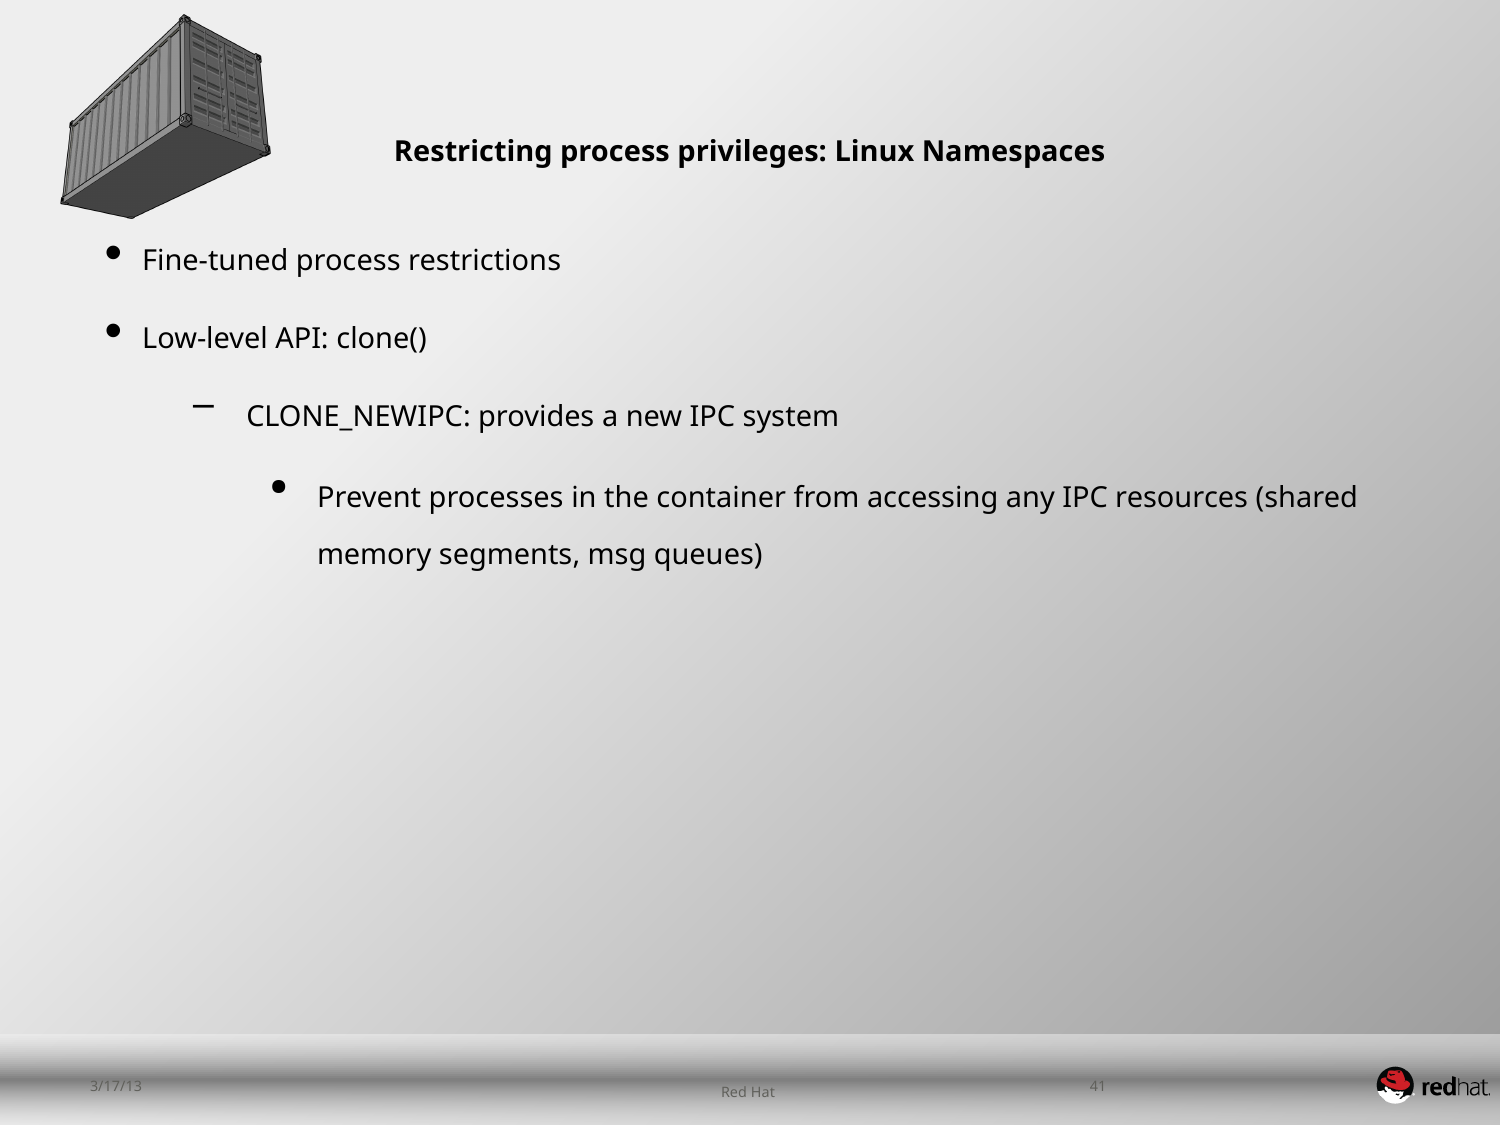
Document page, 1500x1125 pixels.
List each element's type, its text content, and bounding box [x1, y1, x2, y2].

slide_number 3/17/13 [75, 1051, 425, 1112]
list Fine-tuned process restrictions Low-level API: clone() CLONE_NEWIPC: provides a new IPC system Prevent processes in the container from accessing any IPC resources (shared memory segments, msg queues) [74, 209, 1425, 1012]
picture [1364, 1057, 1500, 1110]
picture [60, 14, 271, 219]
footer Red Hat [300, 1065, 1200, 1110]
slide_number <number> [1074, 1051, 1337, 1112]
title Restricting process privileges: Linux Namespaces [271, 22, 1426, 188]
